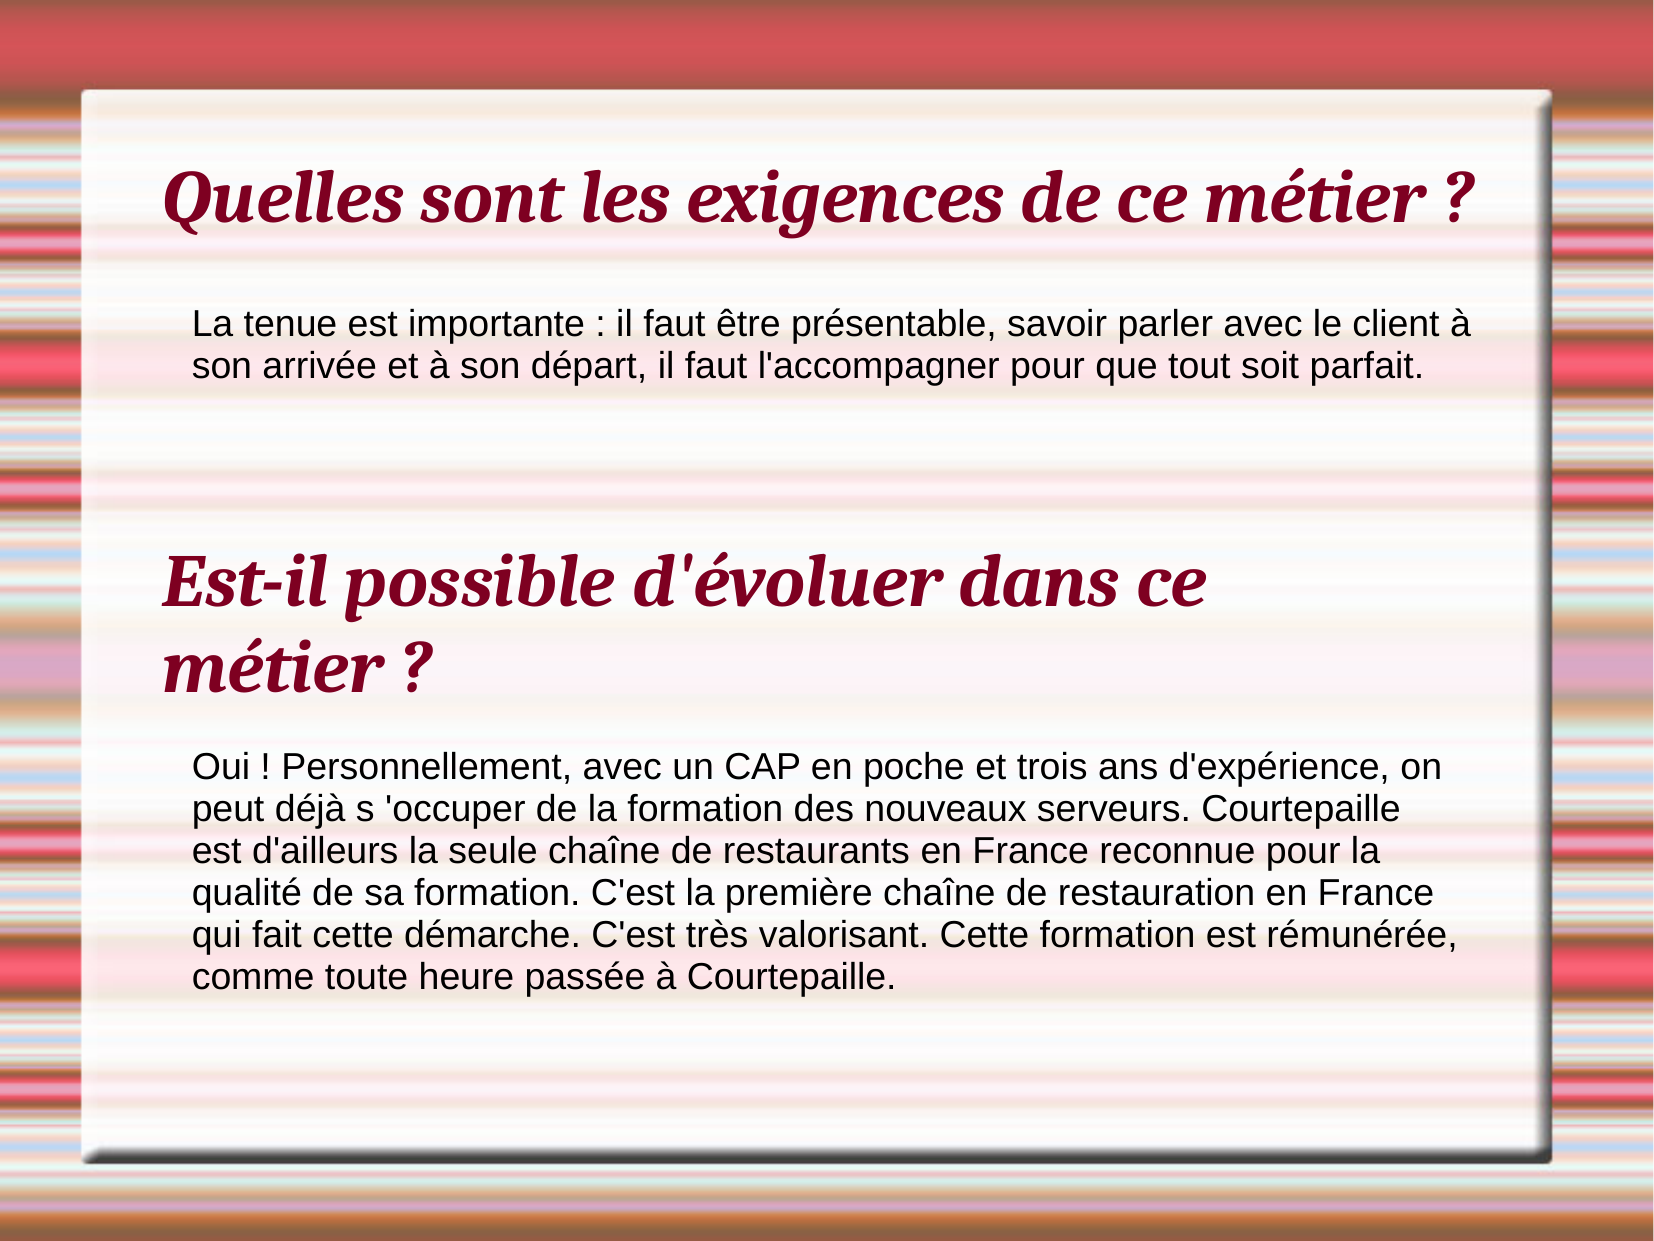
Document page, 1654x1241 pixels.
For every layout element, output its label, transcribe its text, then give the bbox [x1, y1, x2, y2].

text_box Oui ! Personnellement, avec un CAP en poche et trois ans d'expérience, on peut déjà s 'occuper de la formation des nouveaux serveurs. Courtepaille est d'ailleurs la seule chaîne de restaurants en France reconnue pour la qualité de sa formation. C'est la première chaîne de restauration en France qui fait cette démarche. C'est très valorisant. Cette formation est rémunérée, comme toute heure passée à Courtepaille. [177, 738, 1477, 1048]
text_box Quelles sont les exigences de ce métier ? [147, 148, 1536, 251]
text_box Est-il possible d'évoluer dans ce métier ? [147, 531, 1506, 723]
list [152, 344, 1534, 1127]
text_box La tenue est importante : il faut être présentable, savoir parler avec le client à son arrivée et à son départ, il faut l'accompagner pour que tout soit parfait. [177, 295, 1506, 395]
picture [0, 0, 1654, 1241]
